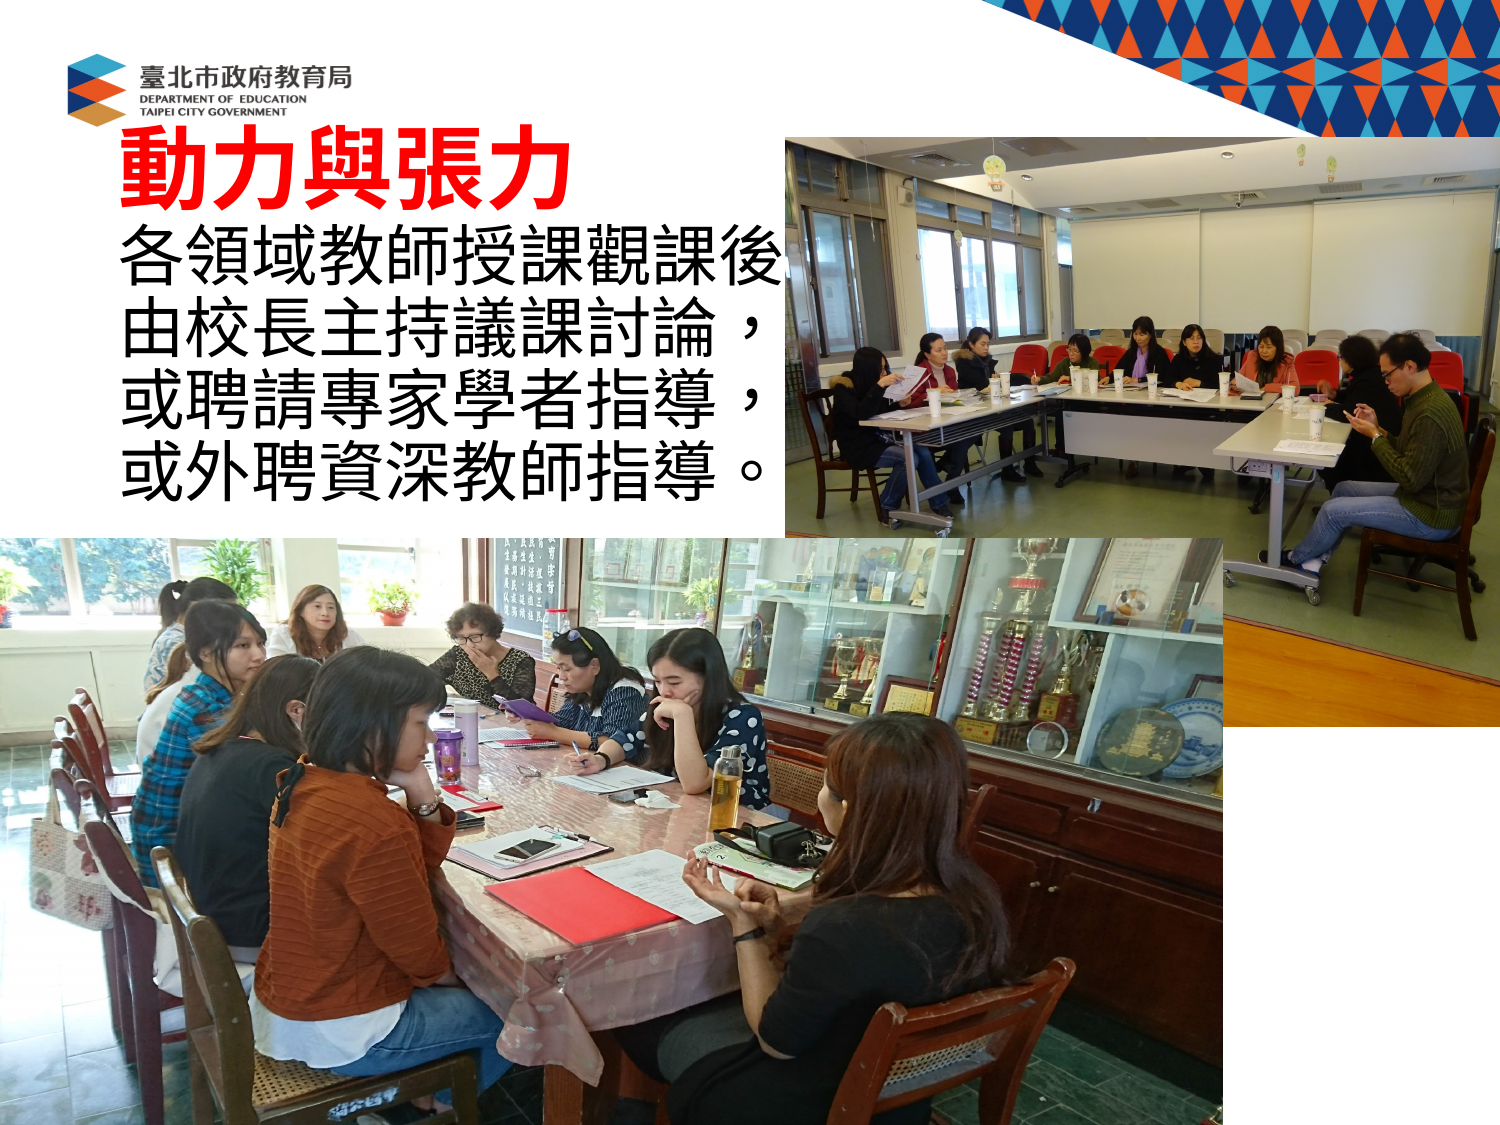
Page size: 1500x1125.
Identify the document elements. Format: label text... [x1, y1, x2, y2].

title 動力與張力 各領域教師授課觀課後， 由校長主持議課討論， 或聘請專家學者指導， 或外聘資深教師指導。 [103, 0, 1397, 538]
picture [0, 137, 1500, 1125]
